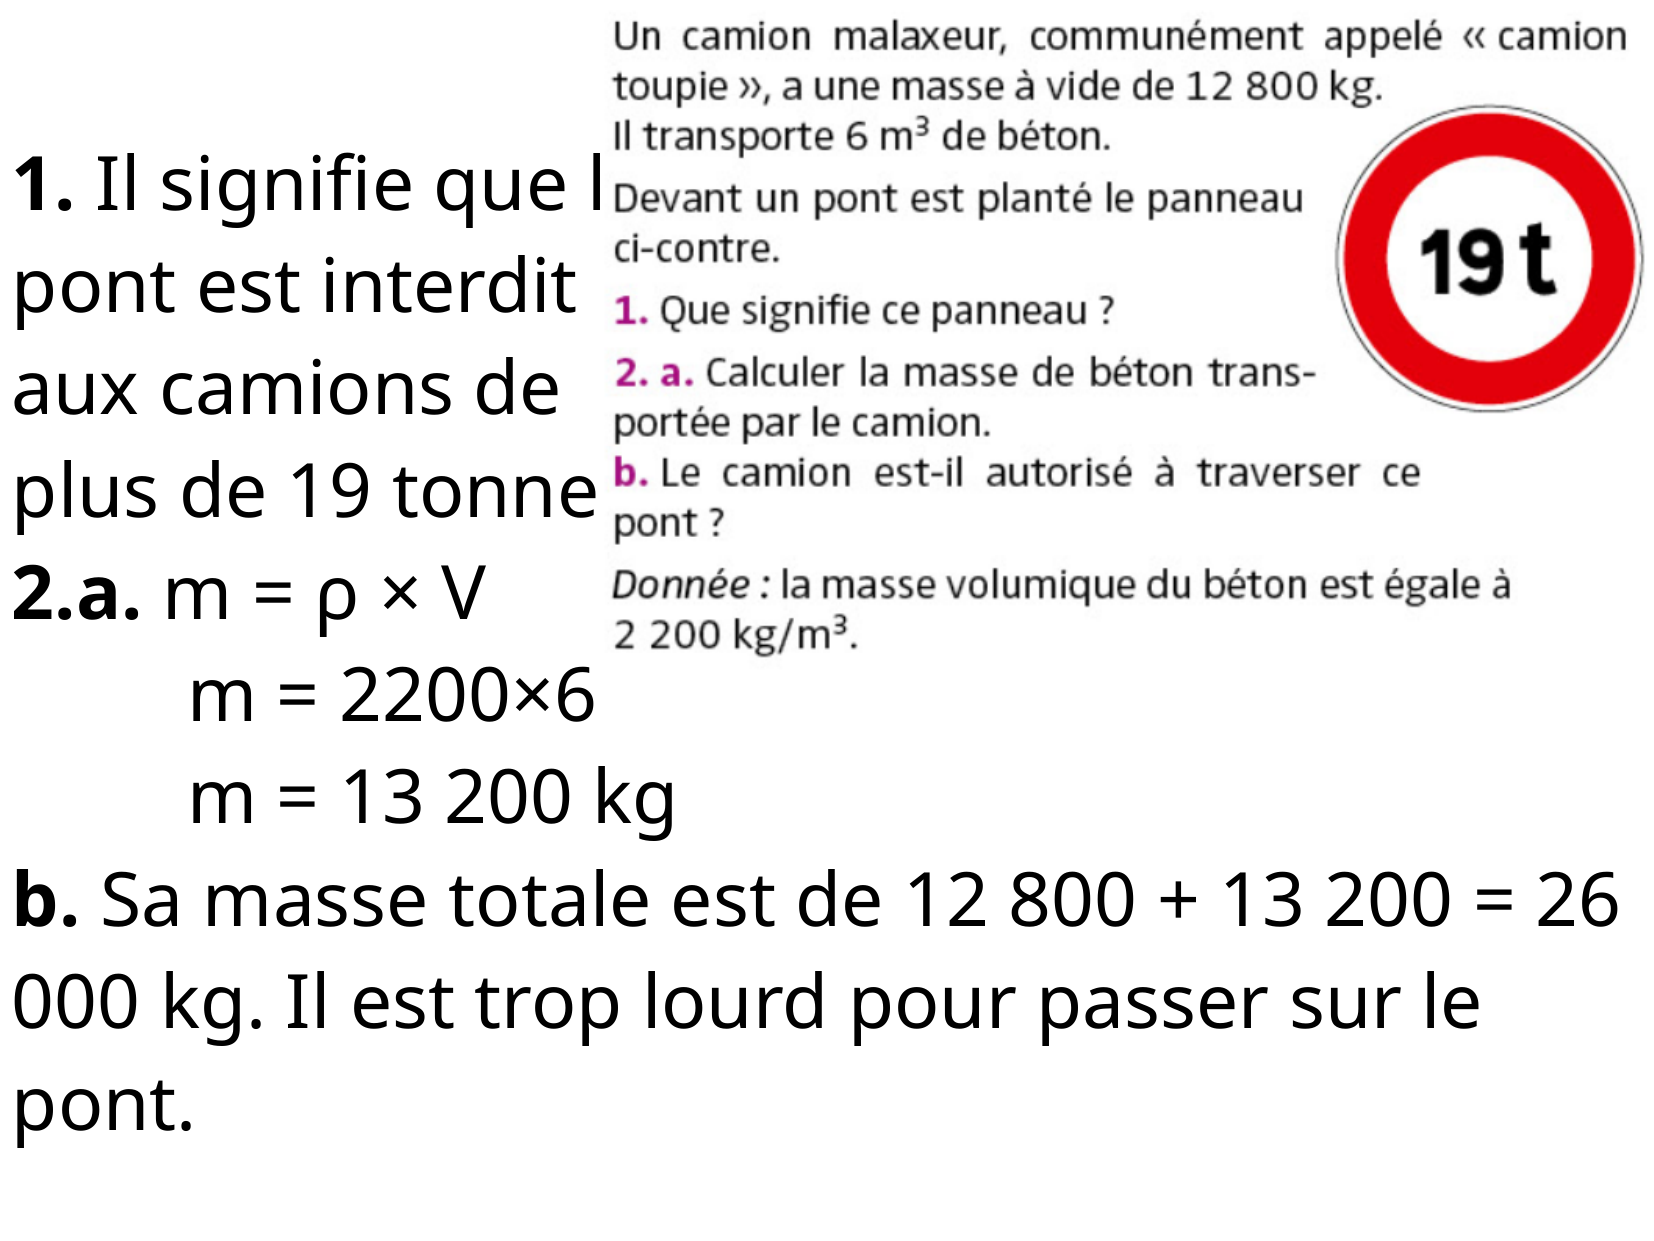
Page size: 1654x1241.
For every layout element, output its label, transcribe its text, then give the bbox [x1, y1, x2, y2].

picture [600, 8, 1654, 670]
subtitle 1. Il signifie que le pont est interdit aux camions de plus de 19 tonnes. 2.a. m = ρ × V m = 2200×6 m = 13 200 kg b. Sa masse totale est de 12 800 + 13 200 = 26 000 kg. Il est trop lourd pour passer sur le pont. [11, 129, 1642, 1229]
